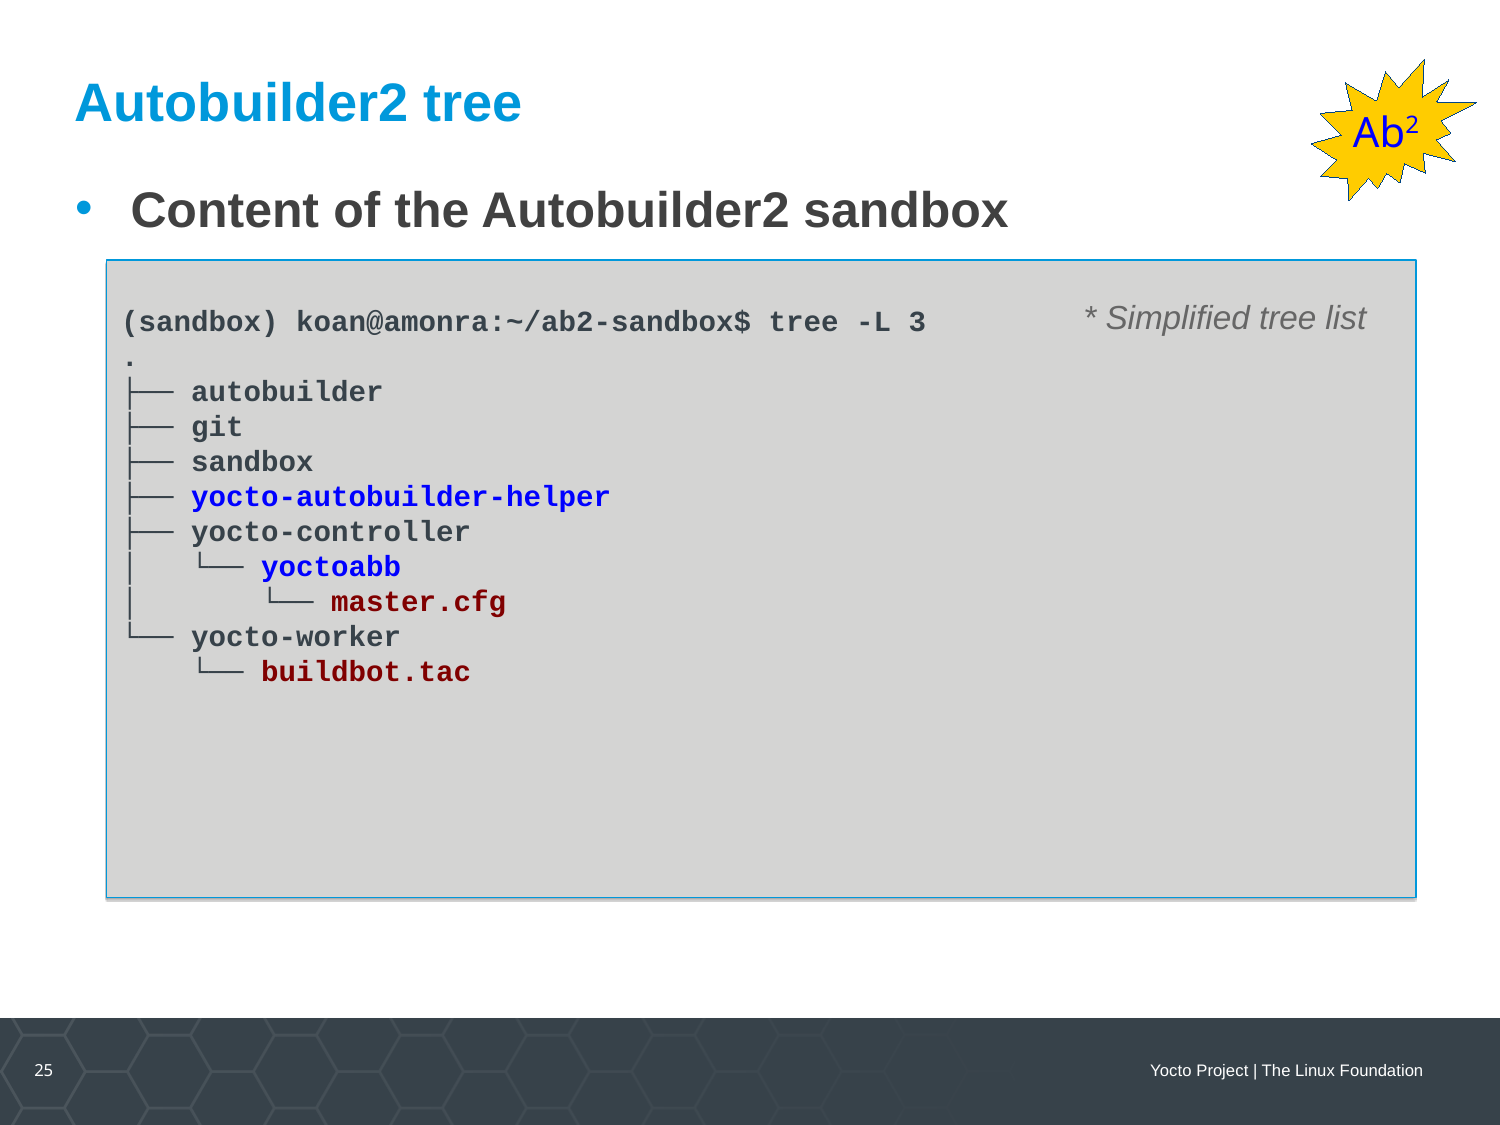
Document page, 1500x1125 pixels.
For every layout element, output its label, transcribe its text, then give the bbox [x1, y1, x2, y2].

text_box (sandbox) koan@amonra:~/ab2-sandbox$ tree -L 3 . ├── autobuilder ├── git ├── sandbox ├── yocto-autobuilder-helper ├── yocto-controller │ └── yoctoabb │ └── master.cfg └── yocto-worker └── buildbot.tac [106, 259, 1417, 898]
text_box Autobuilder2 tree [74, 67, 1416, 177]
picture [0, 0, 1500, 1125]
text_box * Simplified tree list [1015, 292, 1382, 345]
text_box Content of the Autobuilder2 sandbox [74, 177, 1424, 839]
text_box Ab2 [1311, 59, 1477, 201]
